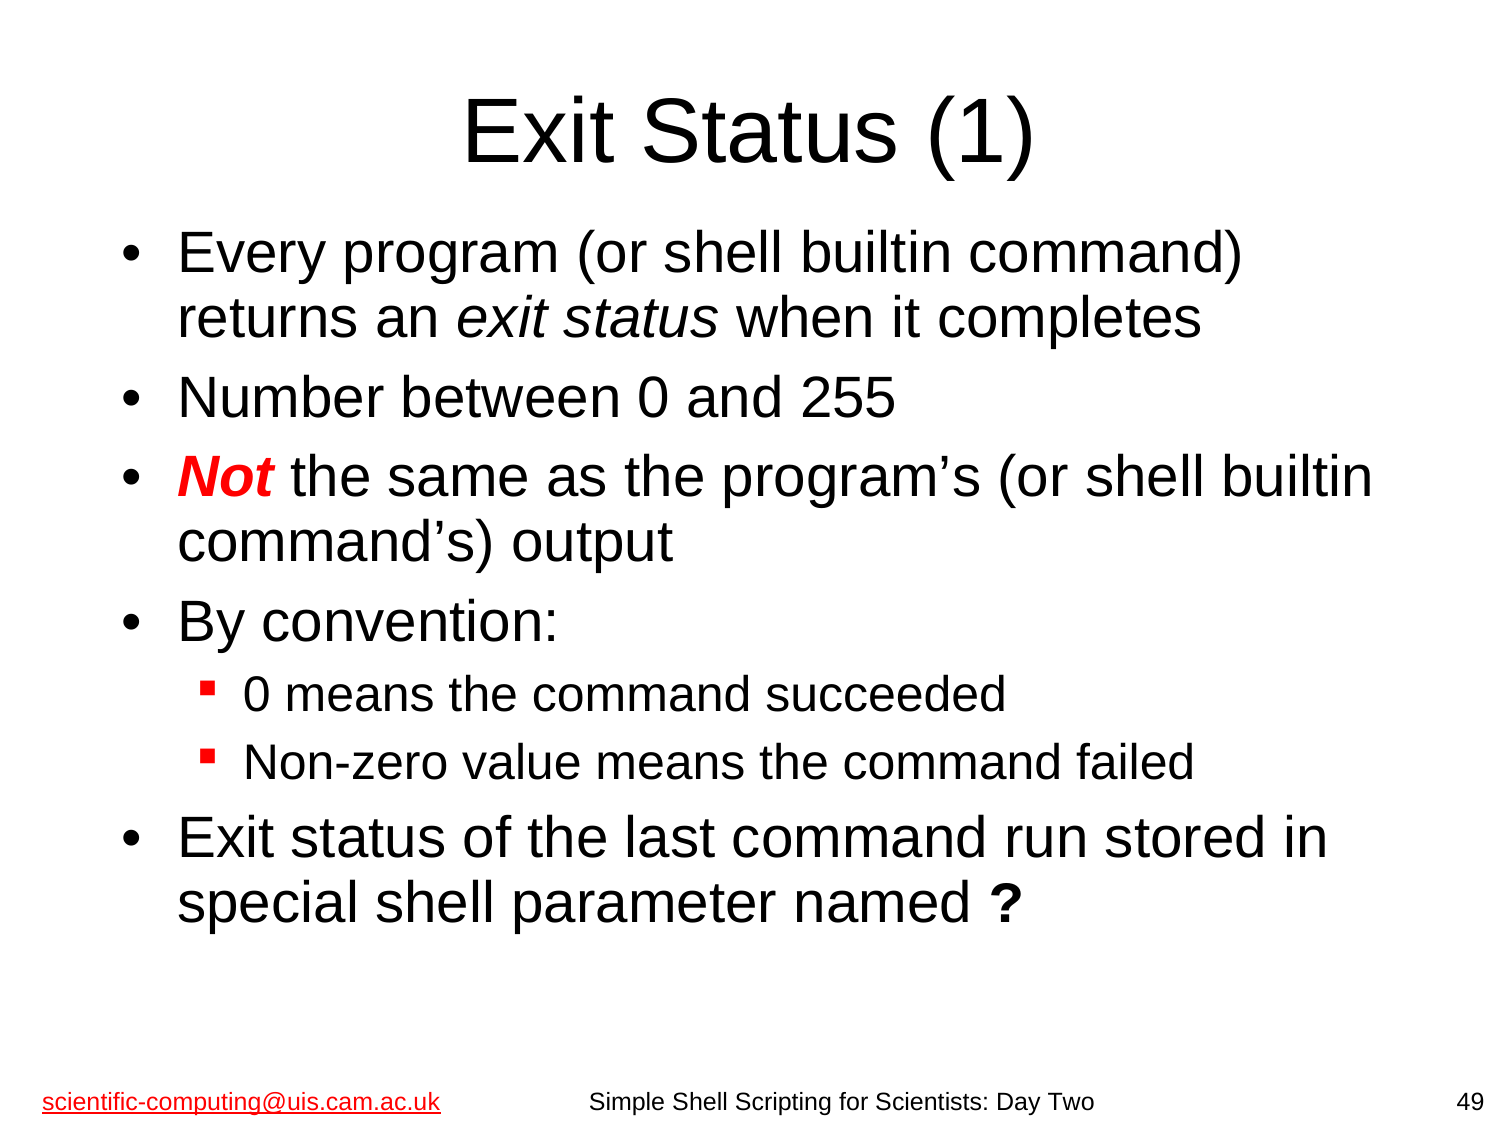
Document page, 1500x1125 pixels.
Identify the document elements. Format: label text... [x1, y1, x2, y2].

list Every program (or shell builtin command) returns an exit status when it completes Number between 0 and 255 Not the same as the program’s (or shell builtin command’s) output By convention: 0 means the command succeeded Non-zero value means the command failed Exit status of the last command run stored in special shell parameter named ? [106, 212, 1394, 1000]
title Exit Status (1) [112, 72, 1388, 191]
